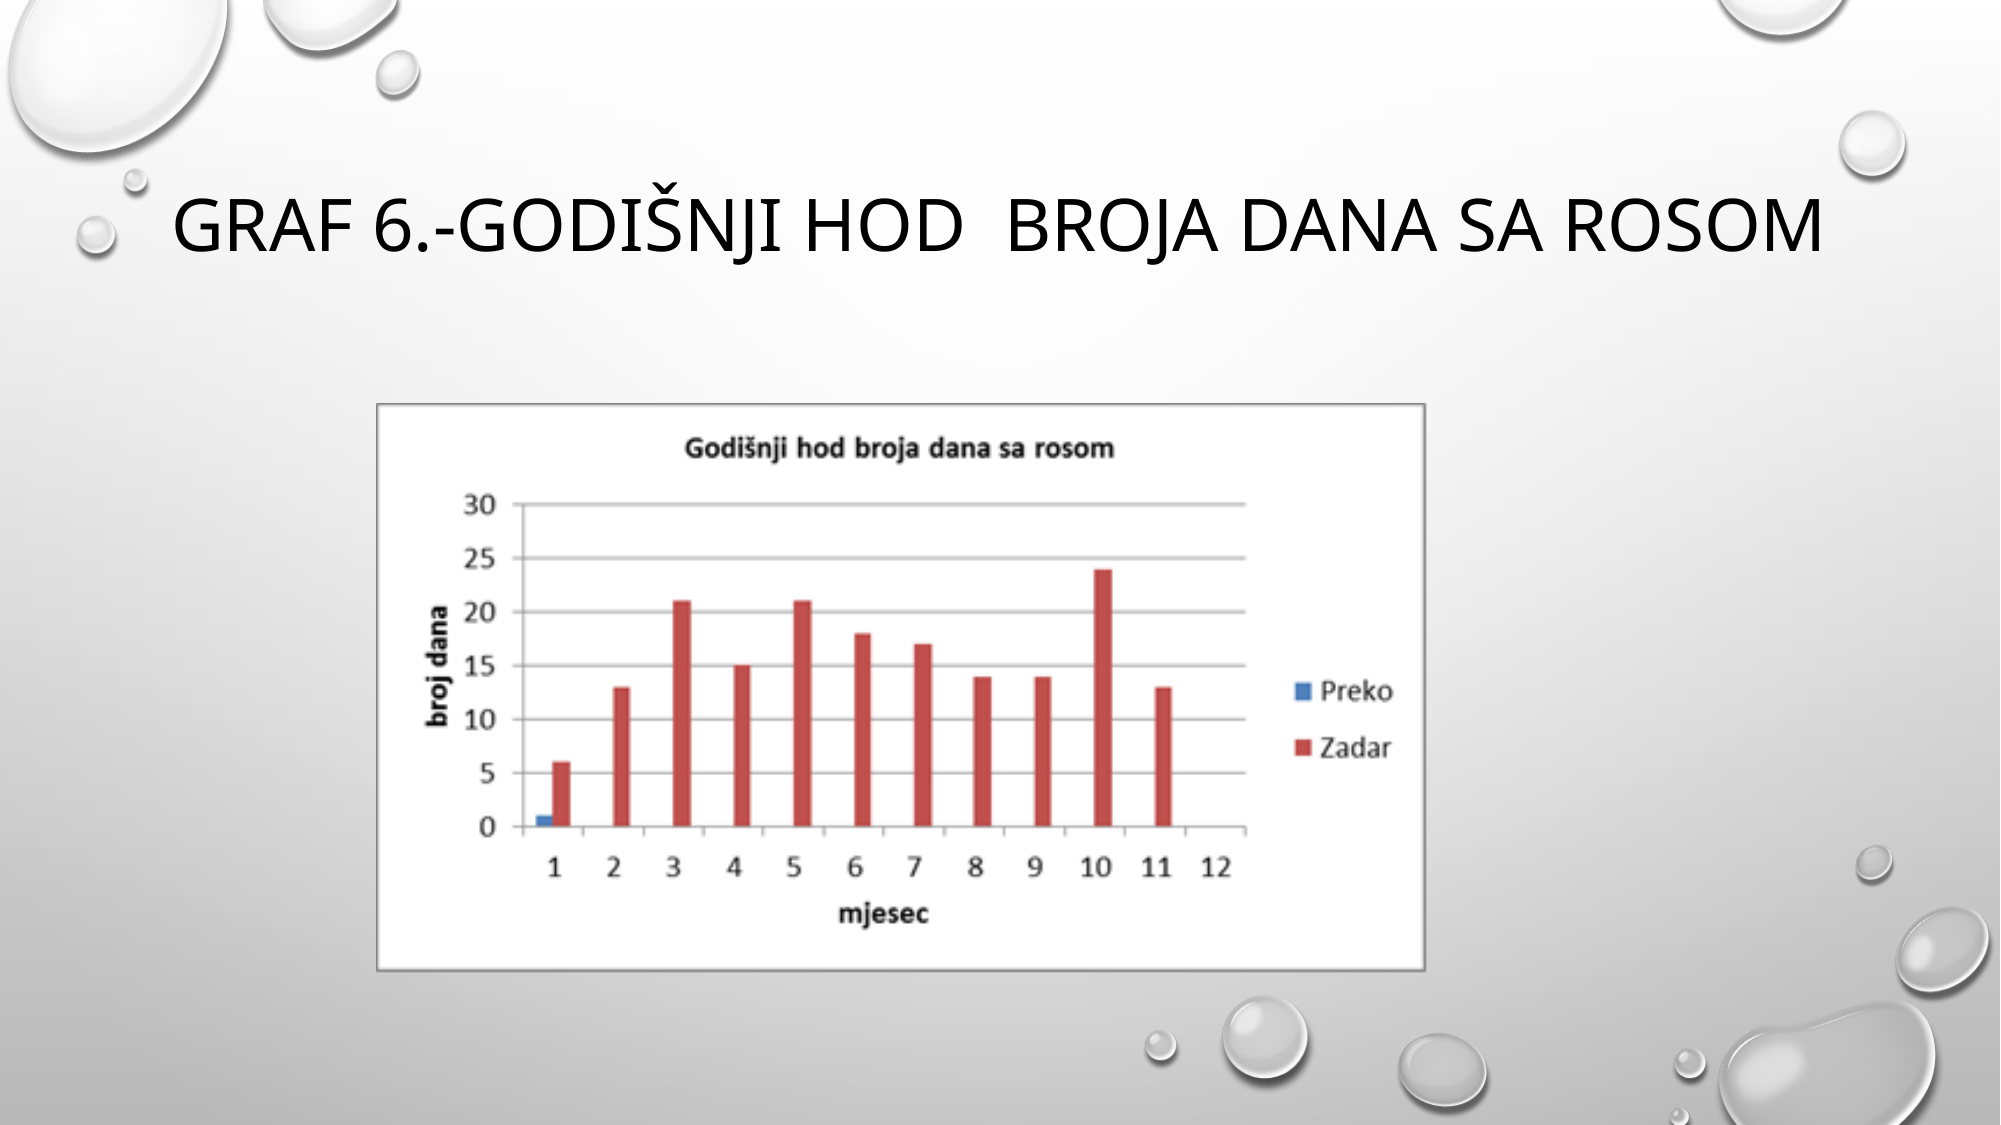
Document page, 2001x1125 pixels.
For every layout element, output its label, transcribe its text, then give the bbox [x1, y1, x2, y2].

title Graf 6.-Godišnji hod broja dana sa rosom [149, 101, 1851, 364]
picture [376, 403, 1429, 975]
